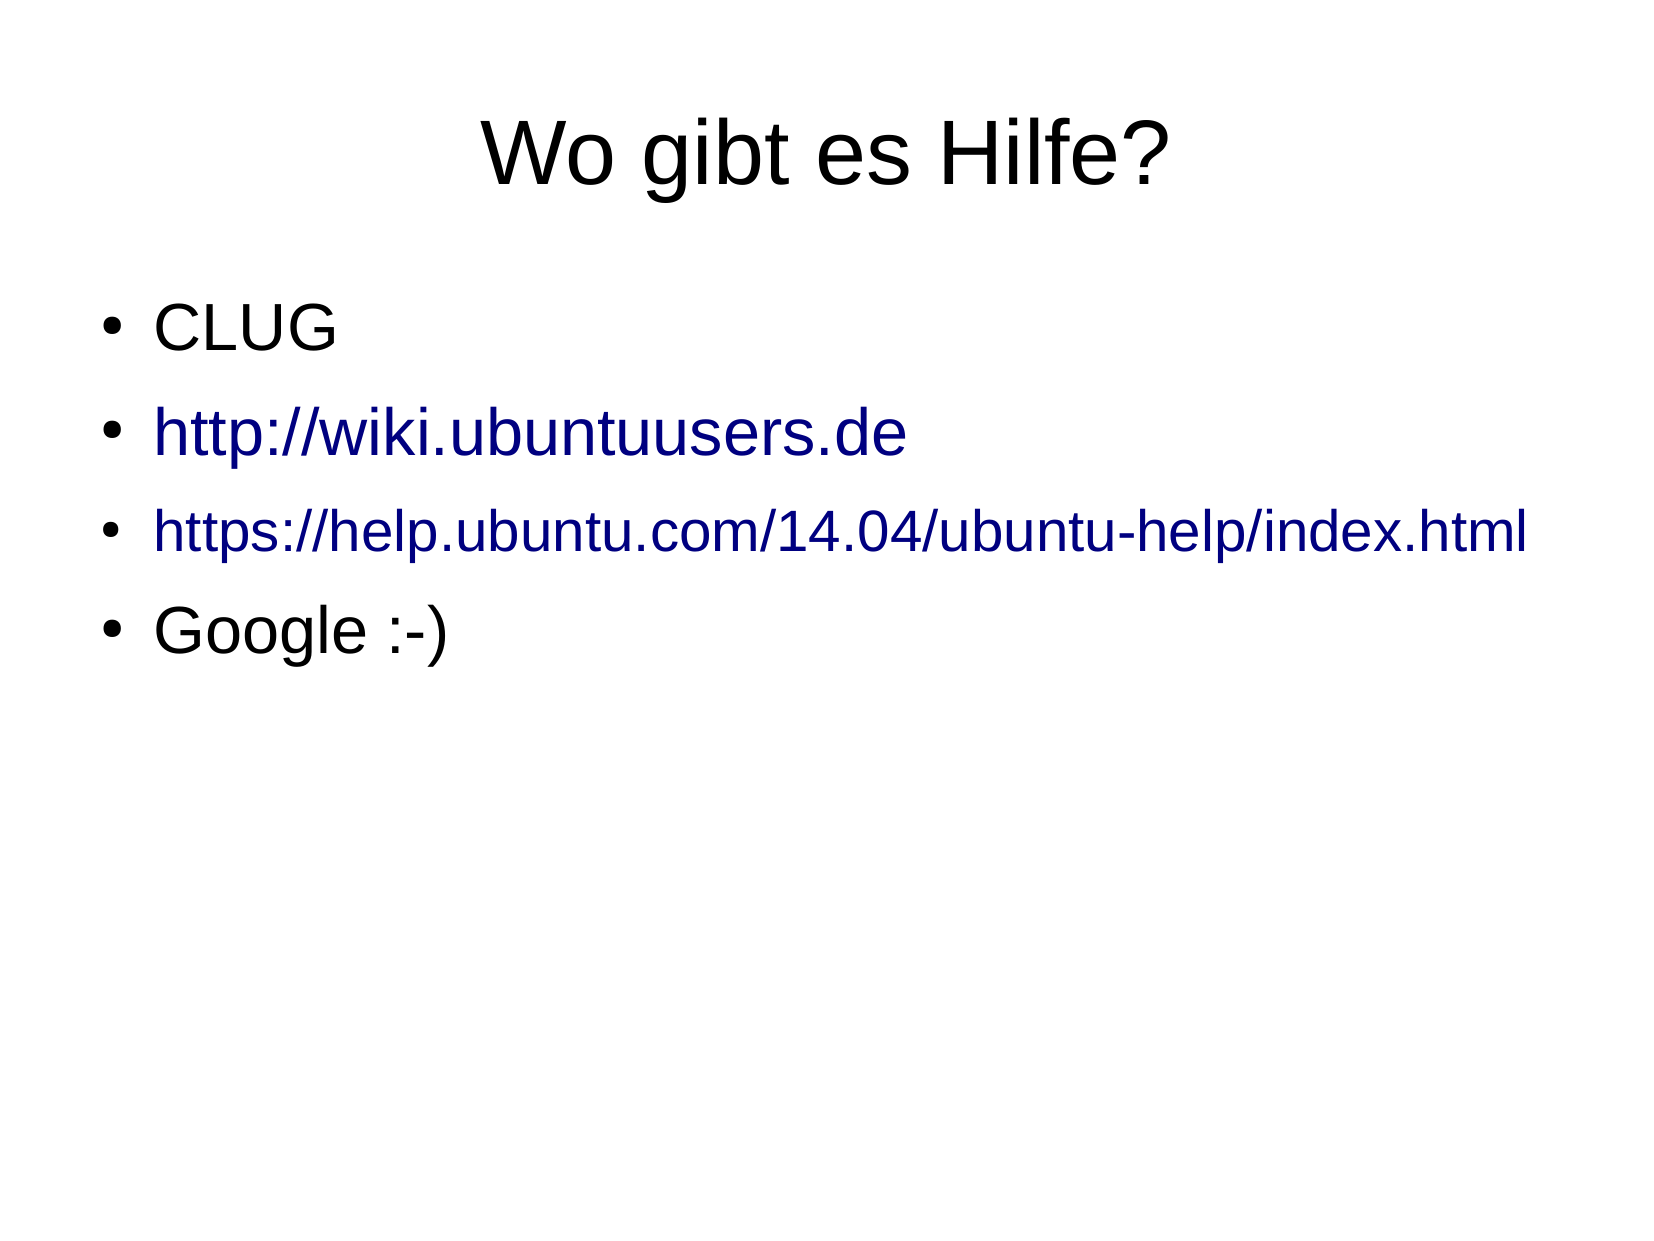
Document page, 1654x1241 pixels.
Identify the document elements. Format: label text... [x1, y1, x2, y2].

list CLUG http://wiki.ubuntuusers.de https://help.ubuntu.com/14.04/ubuntu-help/index.html Google :-) [82, 290, 1571, 1010]
title Wo gibt es Hilfe? [82, 49, 1571, 257]
